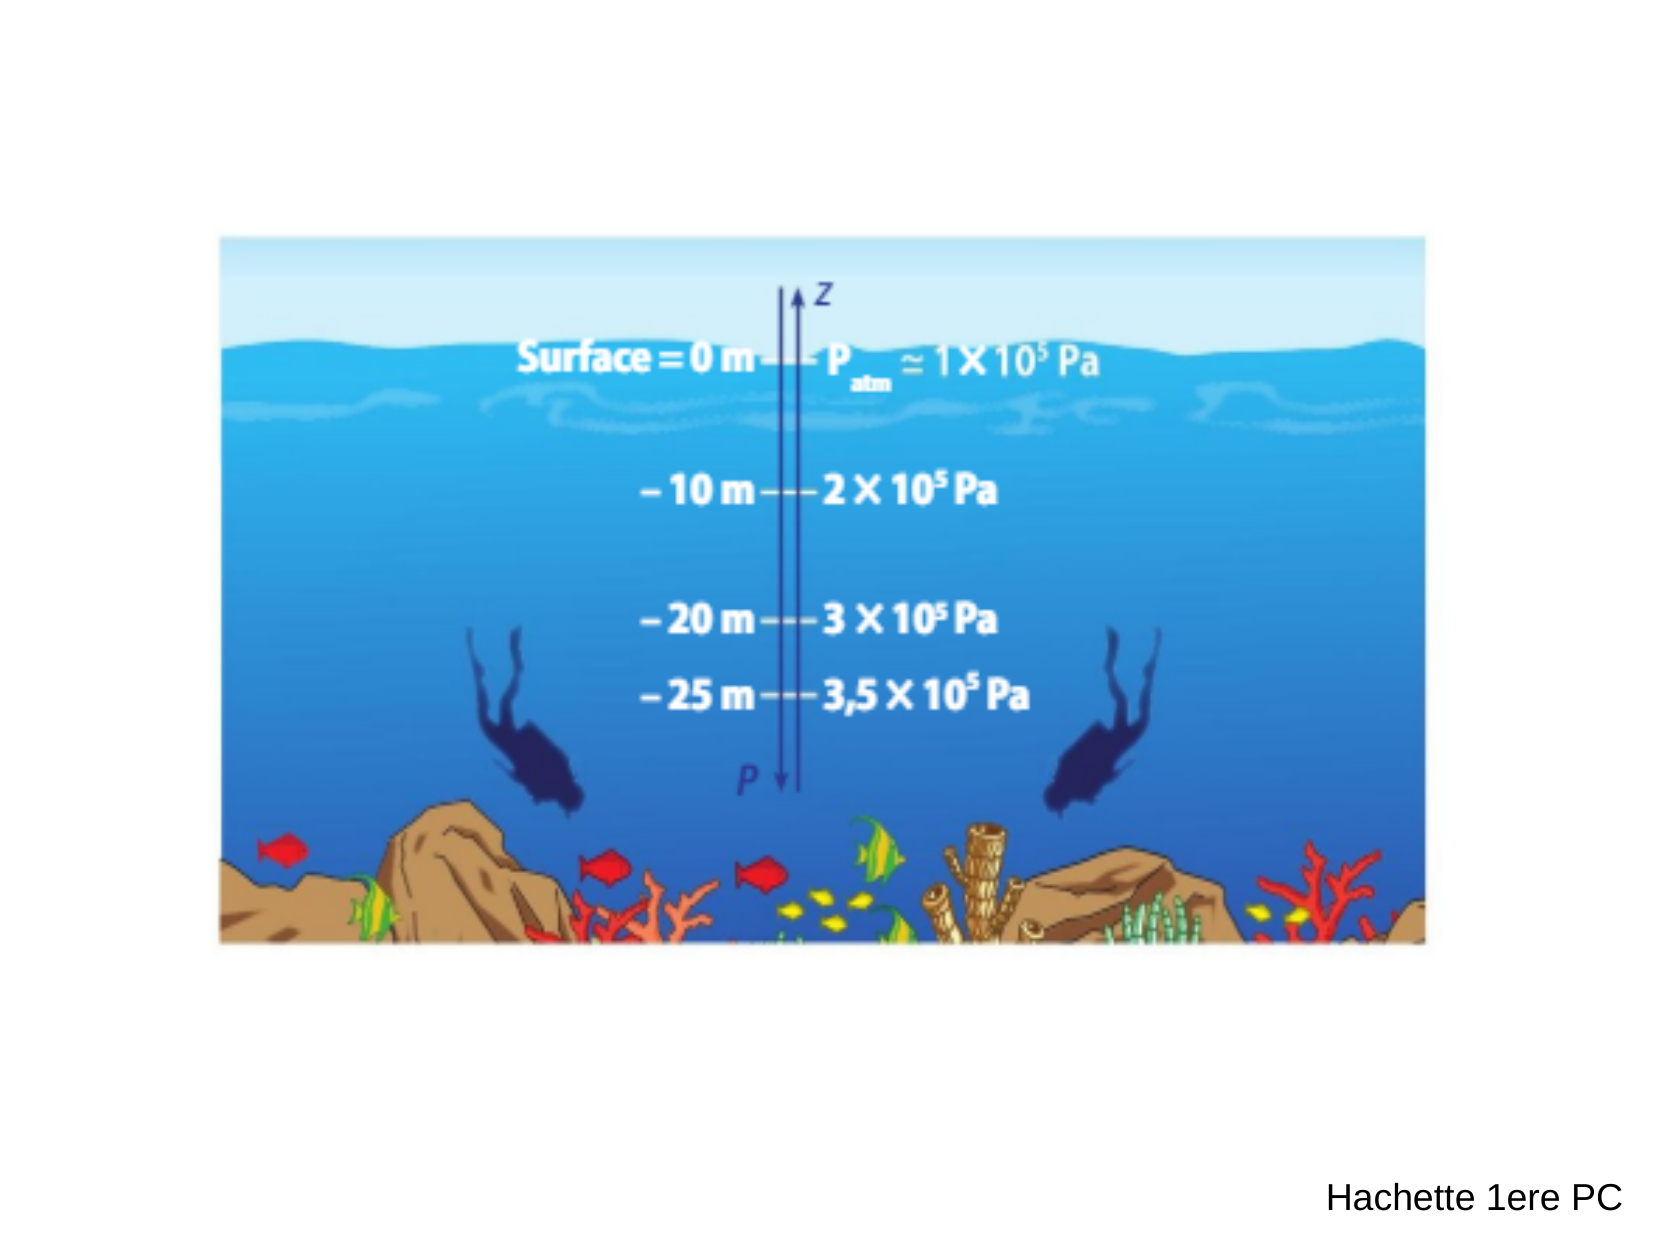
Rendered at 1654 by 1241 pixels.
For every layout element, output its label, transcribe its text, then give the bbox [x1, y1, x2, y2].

picture [211, 227, 1443, 969]
text_box Hachette 1ere PC [1311, 1169, 1642, 1227]
